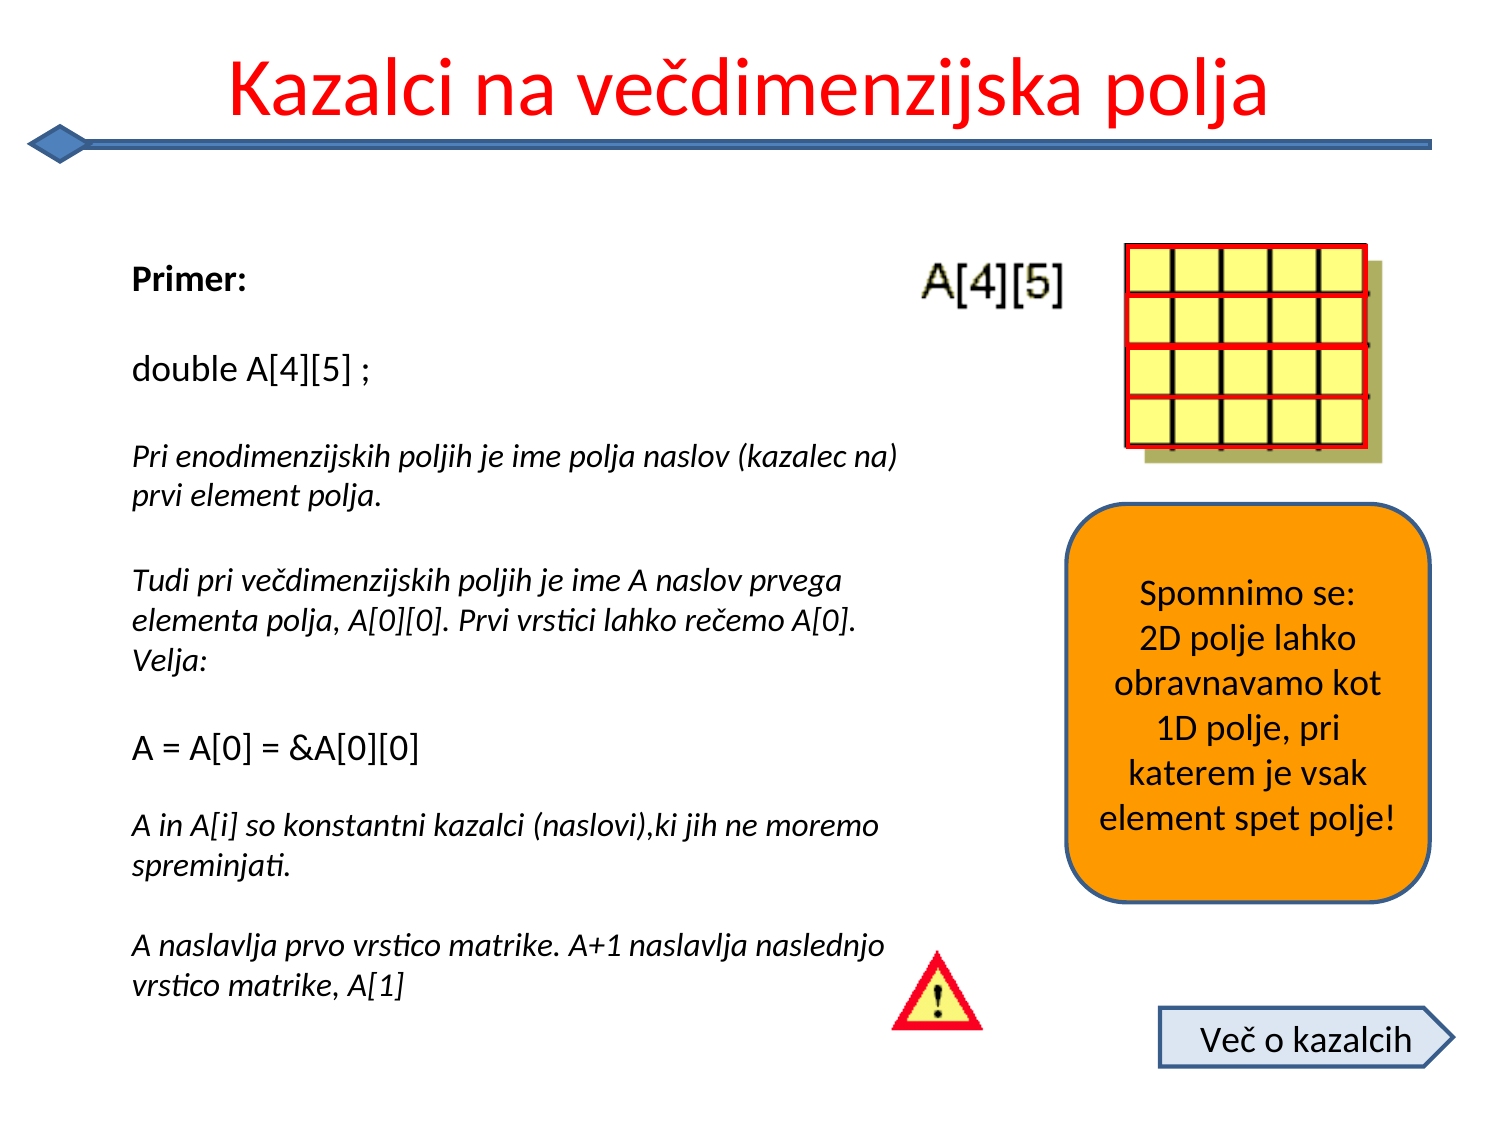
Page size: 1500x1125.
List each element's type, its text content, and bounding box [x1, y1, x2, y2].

text_box Primer: double A[4][5] ; Pri enodimenzijskih poljih je ime polja naslov (kazalec na) prvi element polja. Tudi pri večdimenzijskih poljih je ime A naslov prvega elementa polja, A[0][0]. Prvi vrstici lahko rečemo A[0]. Velja: A = A[0] = &A[0][0] A in A[i] so konstantni kazalci (naslovi),ki jih ne moremo spreminjati. A naslavlja prvo vrstico matrike. A+1 naslavlja naslednjo vrstico matrike, A[1] [117, 246, 926, 1051]
title Kazalci na večdimenzijska polja [75, 23, 1426, 141]
picture [890, 949, 985, 1034]
text_box Spomnimo se: 2D polje lahko obravnavamo kot 1D polje, pri katerem je vsak element spet polje! [1066, 503, 1430, 903]
picture [899, 243, 1386, 467]
text_box Več o kazalcih [1160, 1007, 1454, 1067]
